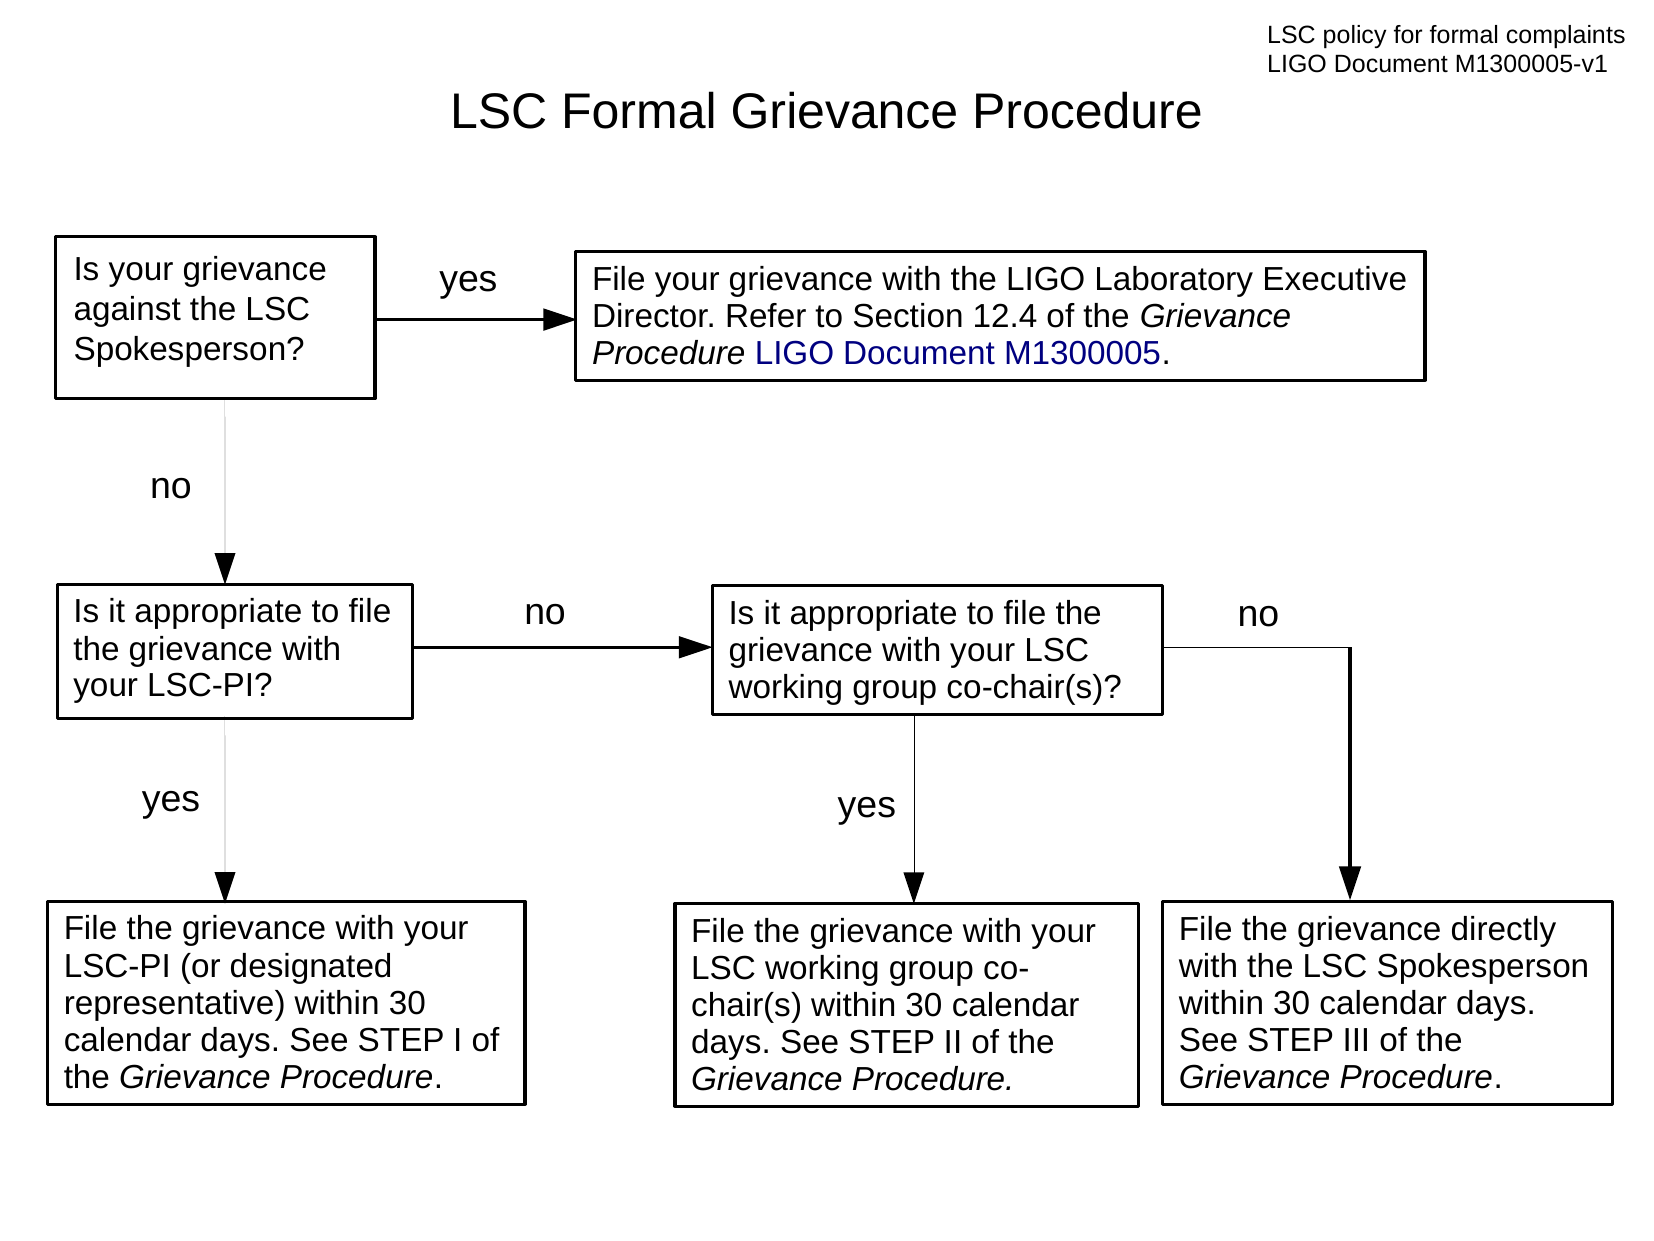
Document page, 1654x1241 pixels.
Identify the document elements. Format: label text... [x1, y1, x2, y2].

text_box yes [861, 799, 872, 805]
text_box no [497, 579, 593, 623]
text_box yes [808, 772, 926, 816]
text_box LSC policy for formal complaints LIGO Document M1300005-v1 [1252, 13, 1642, 85]
text_box File your grievance with the LIGO Laboratory Executive Director. Refer to Section 12.4 of the Grievance Procedure LIGO Document M1300005. [575, 251, 1426, 381]
text_box yes [463, 273, 474, 279]
text_box no [1243, 608, 1252, 625]
text_box Is your grievance against the LSC Spokesperson? [55, 236, 376, 399]
text_box File the grievance directly with the LSC Spokesperson within 30 calendar days. See STEP III of the Grievance Procedure. [1162, 901, 1613, 1105]
text_box File the grievance with your LSC-PI (or designated representative) within 30 calendar days. See STEP I of the Grievance Procedure. [47, 901, 526, 1105]
text_box no [112, 453, 230, 497]
text_box no [530, 606, 539, 623]
text_box no [175, 480, 186, 496]
text_box no [549, 606, 560, 622]
text_box Is it appropriate to file the grievance with your LSC-PI? [57, 584, 413, 719]
text_box yes [112, 766, 230, 810]
text_box yes [165, 793, 176, 799]
text_box yes [421, 246, 516, 290]
text_box File the grievance with your LSC working group co-chair(s) within 30 calendar days. See STEP II of the Grievance Procedure. [675, 903, 1139, 1107]
text_box LSC Formal Grievance Procedure [0, 72, 1653, 144]
text_box no [156, 480, 165, 497]
text_box Is it appropriate to file the grievance with your LSC working group co-chair(s)? [712, 585, 1163, 715]
text_box no [1211, 581, 1306, 625]
text_box no [1263, 608, 1274, 624]
